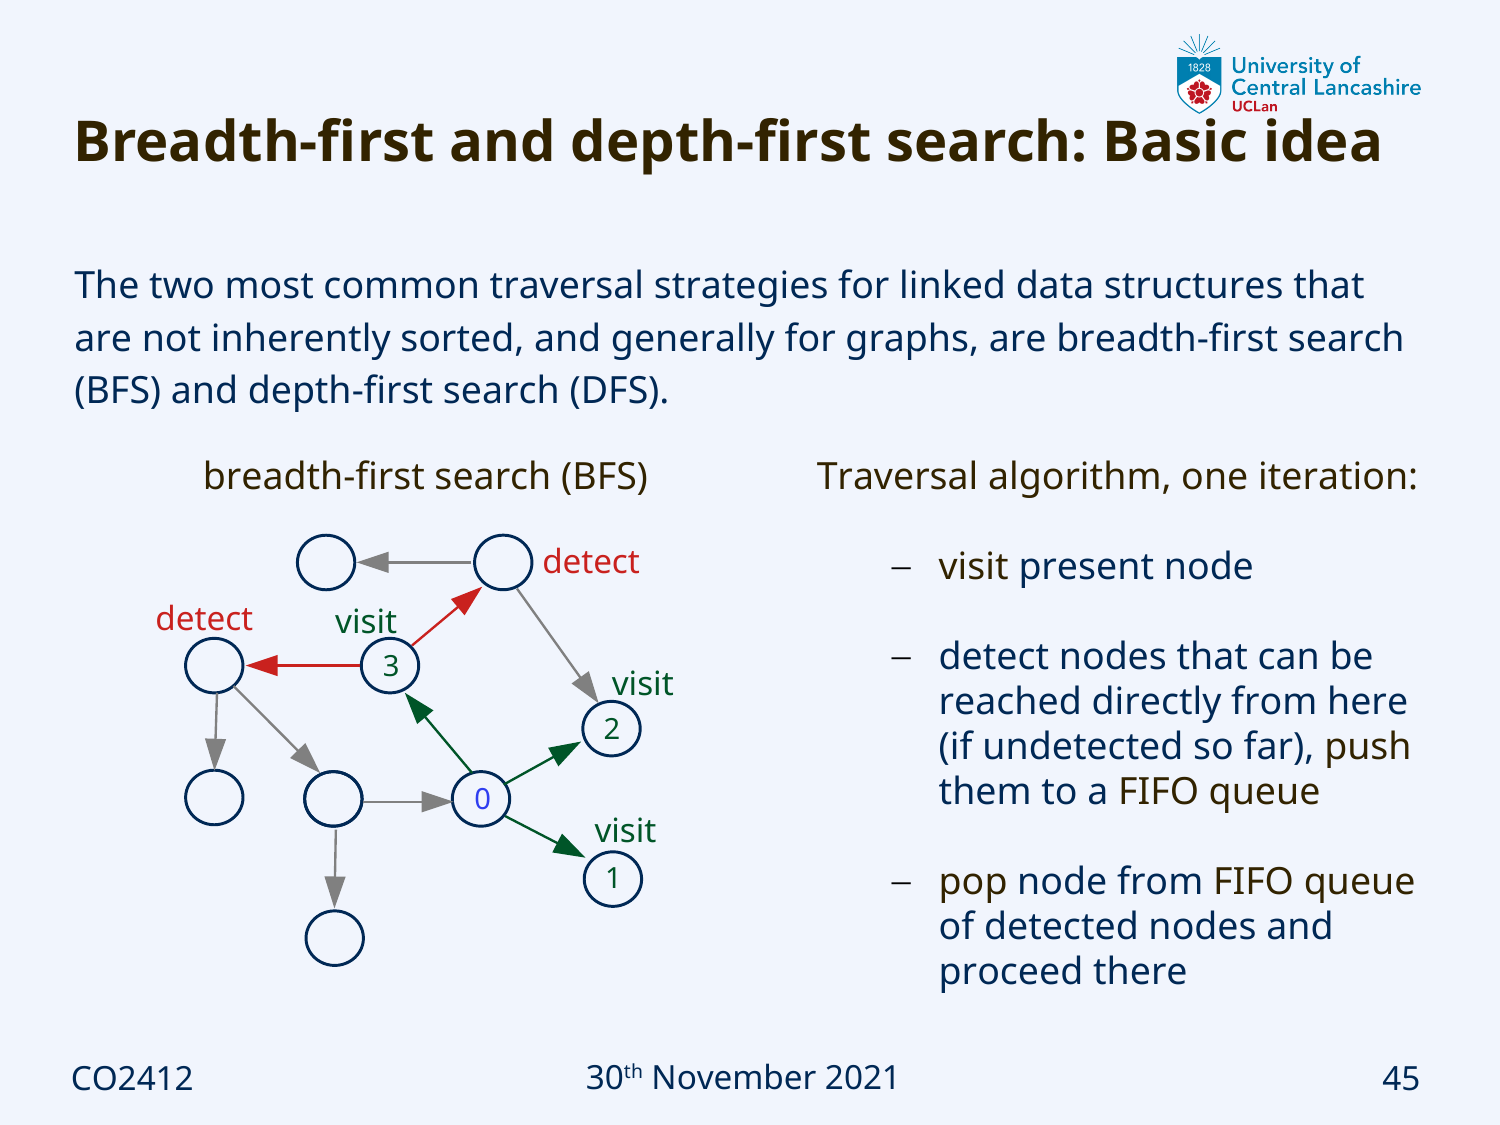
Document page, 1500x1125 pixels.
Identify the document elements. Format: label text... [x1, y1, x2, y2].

text_box visit [576, 654, 710, 750]
text_box 1 [590, 897, 638, 902]
text_box visit [559, 802, 693, 897]
text_box The two most common traversal strategies for linked data structures that are not inherently sorted, and generally for graphs, are breadth-first search (BFS) and depth-first search (DFS). [59, 246, 1435, 419]
title Breadth-first and depth-first search: Basic idea [58, 54, 1500, 224]
text_box 0 [459, 773, 508, 823]
picture [1177, 34, 1421, 54]
text_box Traversal algorithm, one iteration: visit present node detect nodes that can be reached directly from here (if undetected so far), push them to a FIFO queue pop node from FIFO queue of detected nodes and proceed there [802, 444, 1443, 1000]
text_box detect [525, 532, 658, 628]
text_box detect [137, 590, 271, 685]
text_box breadth-first search (BFS) [188, 444, 672, 511]
text_box visit [299, 592, 433, 688]
